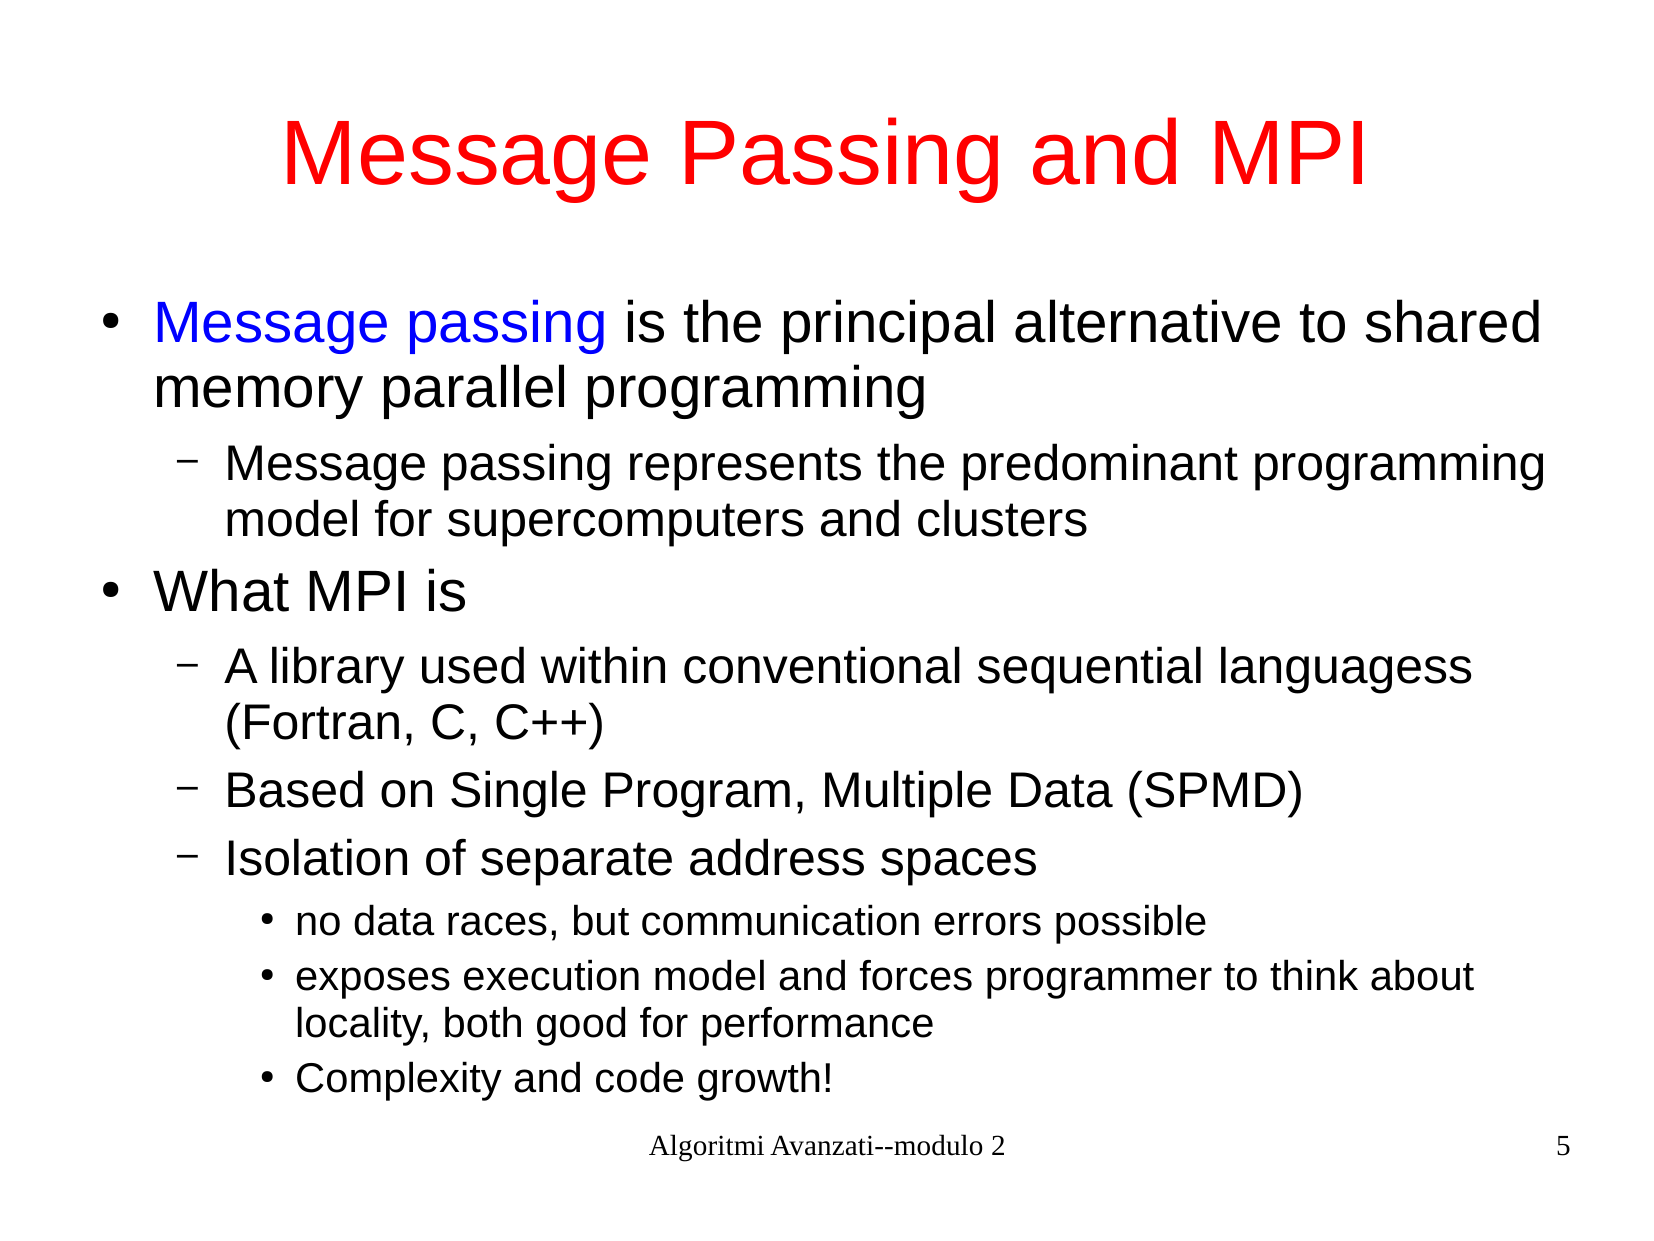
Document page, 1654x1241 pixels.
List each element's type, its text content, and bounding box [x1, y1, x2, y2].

list Message passing is the principal alternative to shared memory parallel programming Message passing represents the predominant programming model for supercomputers and clusters What MPI is A library used within conventional sequential languagess (Fortran, C, C++) Based on Single Program, Multiple Data (SPMD) Isolation of separate address spaces no data races, but communication errors possible exposes execution model and forces programmer to think about locality, both good for performance Complexity and code growth! [82, 290, 1571, 1108]
title Message Passing and MPI [82, 49, 1571, 257]
